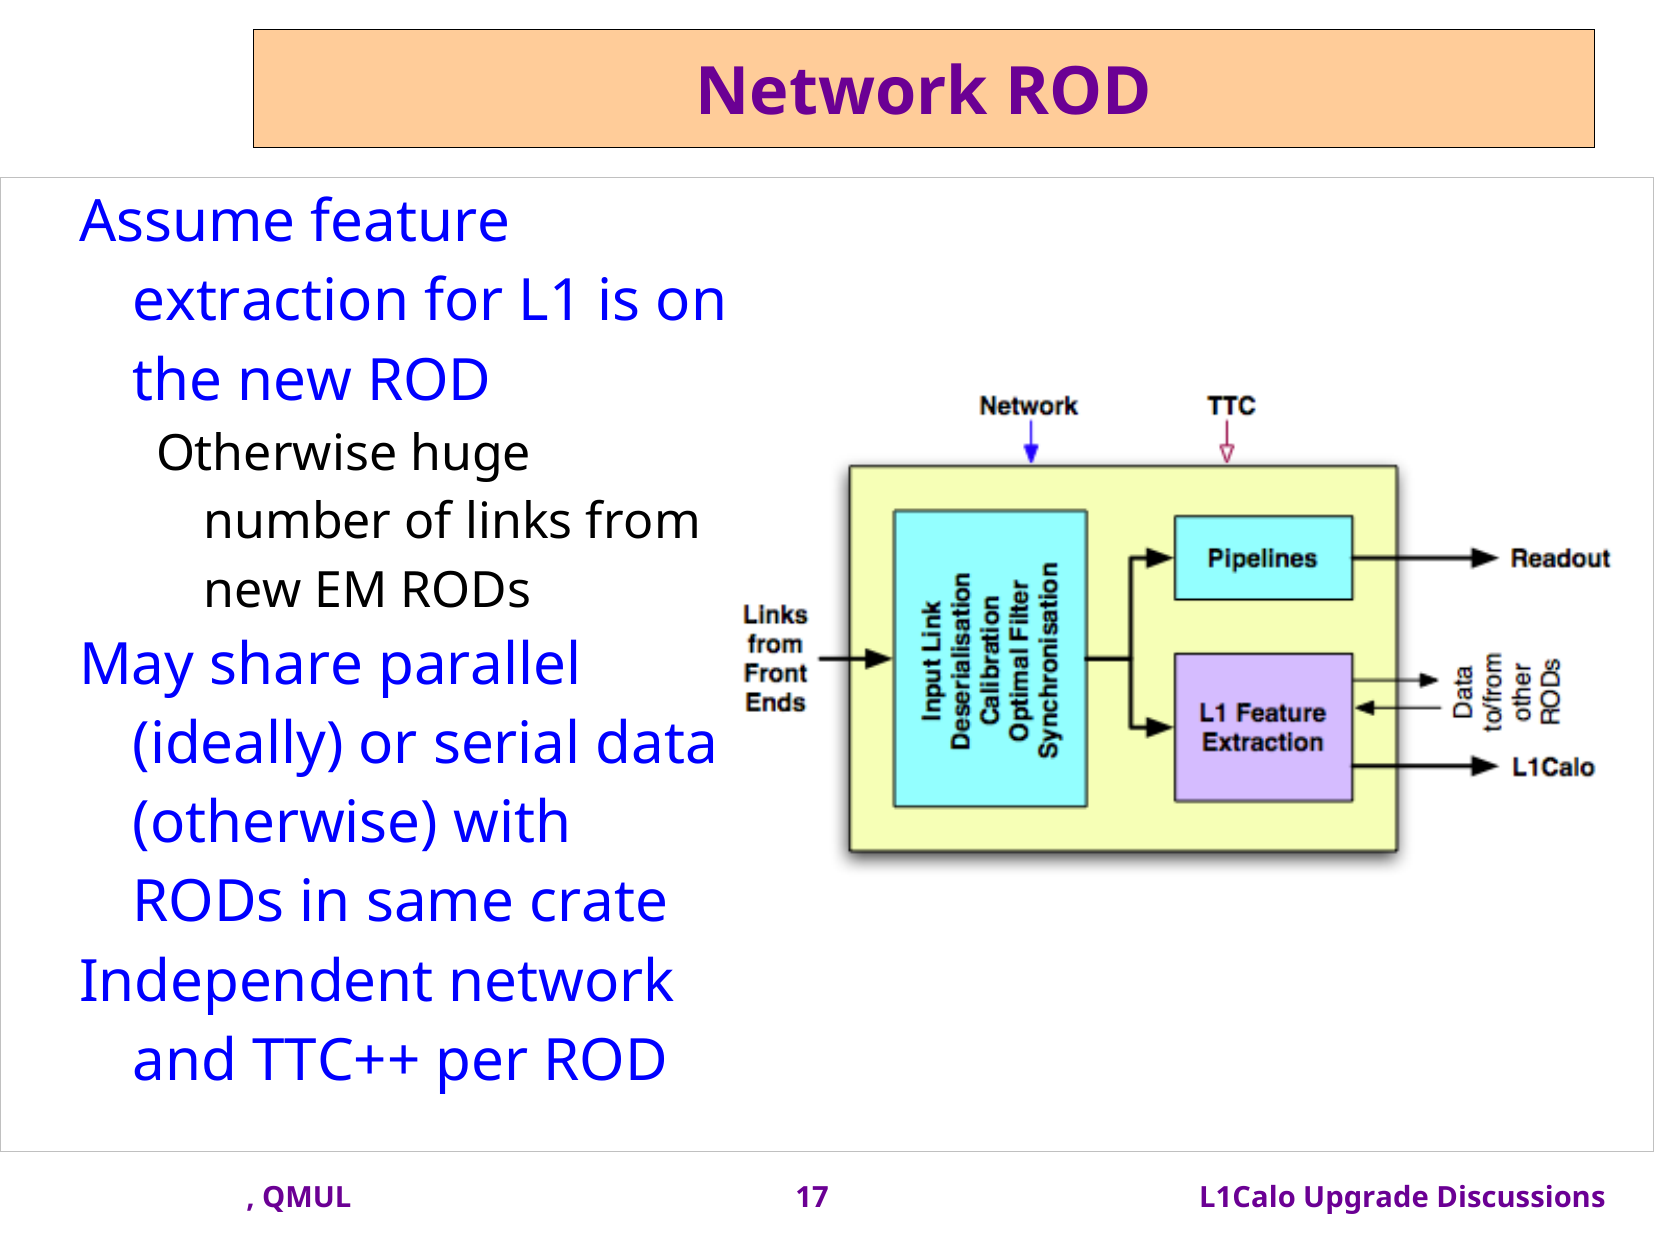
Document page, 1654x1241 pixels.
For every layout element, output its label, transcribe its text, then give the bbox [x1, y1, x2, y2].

list Assume feature extraction for L1 is on the new ROD Otherwise huge number of links from new EM RODs May share parallel (ideally) or serial data (otherwise) with RODs in same crate Independent network and TTC++ per ROD [61, 179, 730, 1120]
picture [728, 386, 1627, 881]
title Network ROD [253, 29, 1595, 148]
